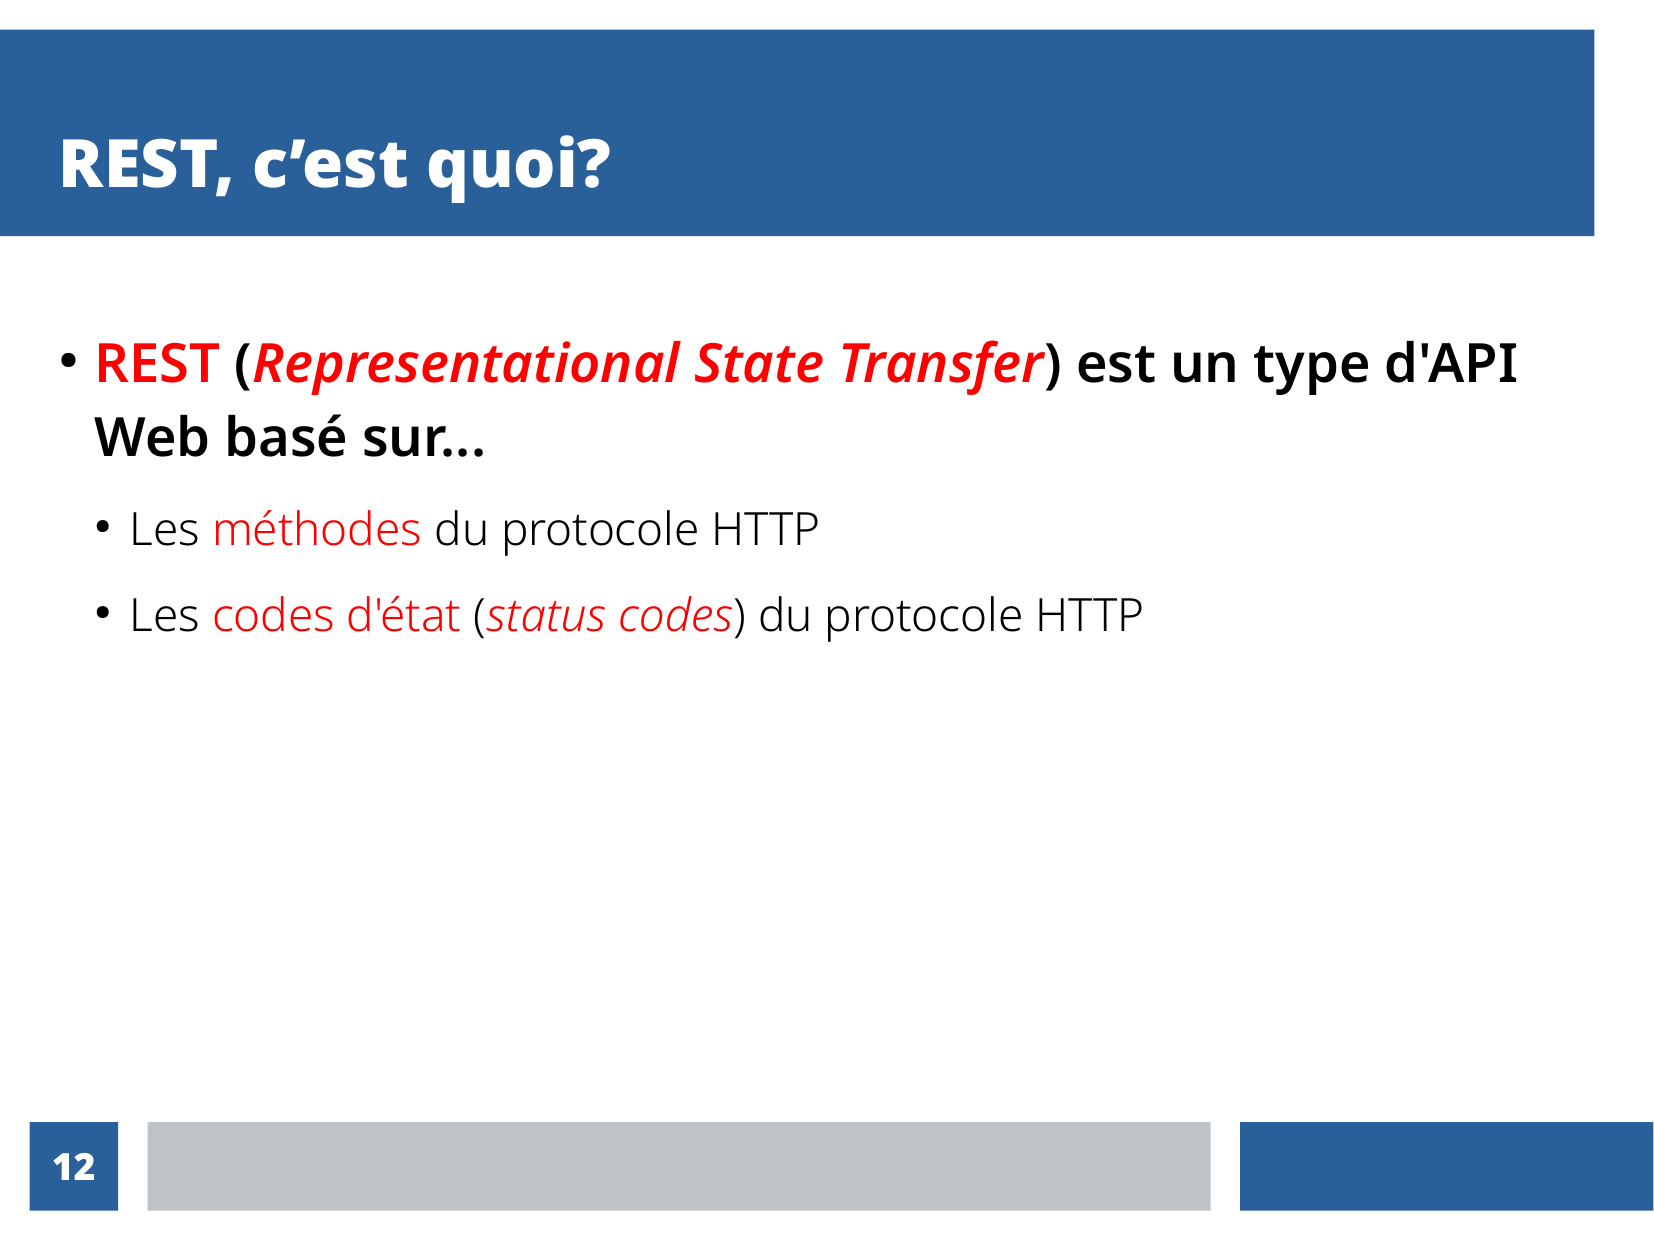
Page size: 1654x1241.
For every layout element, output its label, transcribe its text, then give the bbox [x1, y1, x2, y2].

title REST, c’est quoi? [59, 59, 1595, 207]
list REST (Representational State Transfer) est un type d'API Web basé sur... Les méthodes du protocole HTTP Les codes d'état (status codes) du protocole HTTP [59, 324, 1565, 1093]
